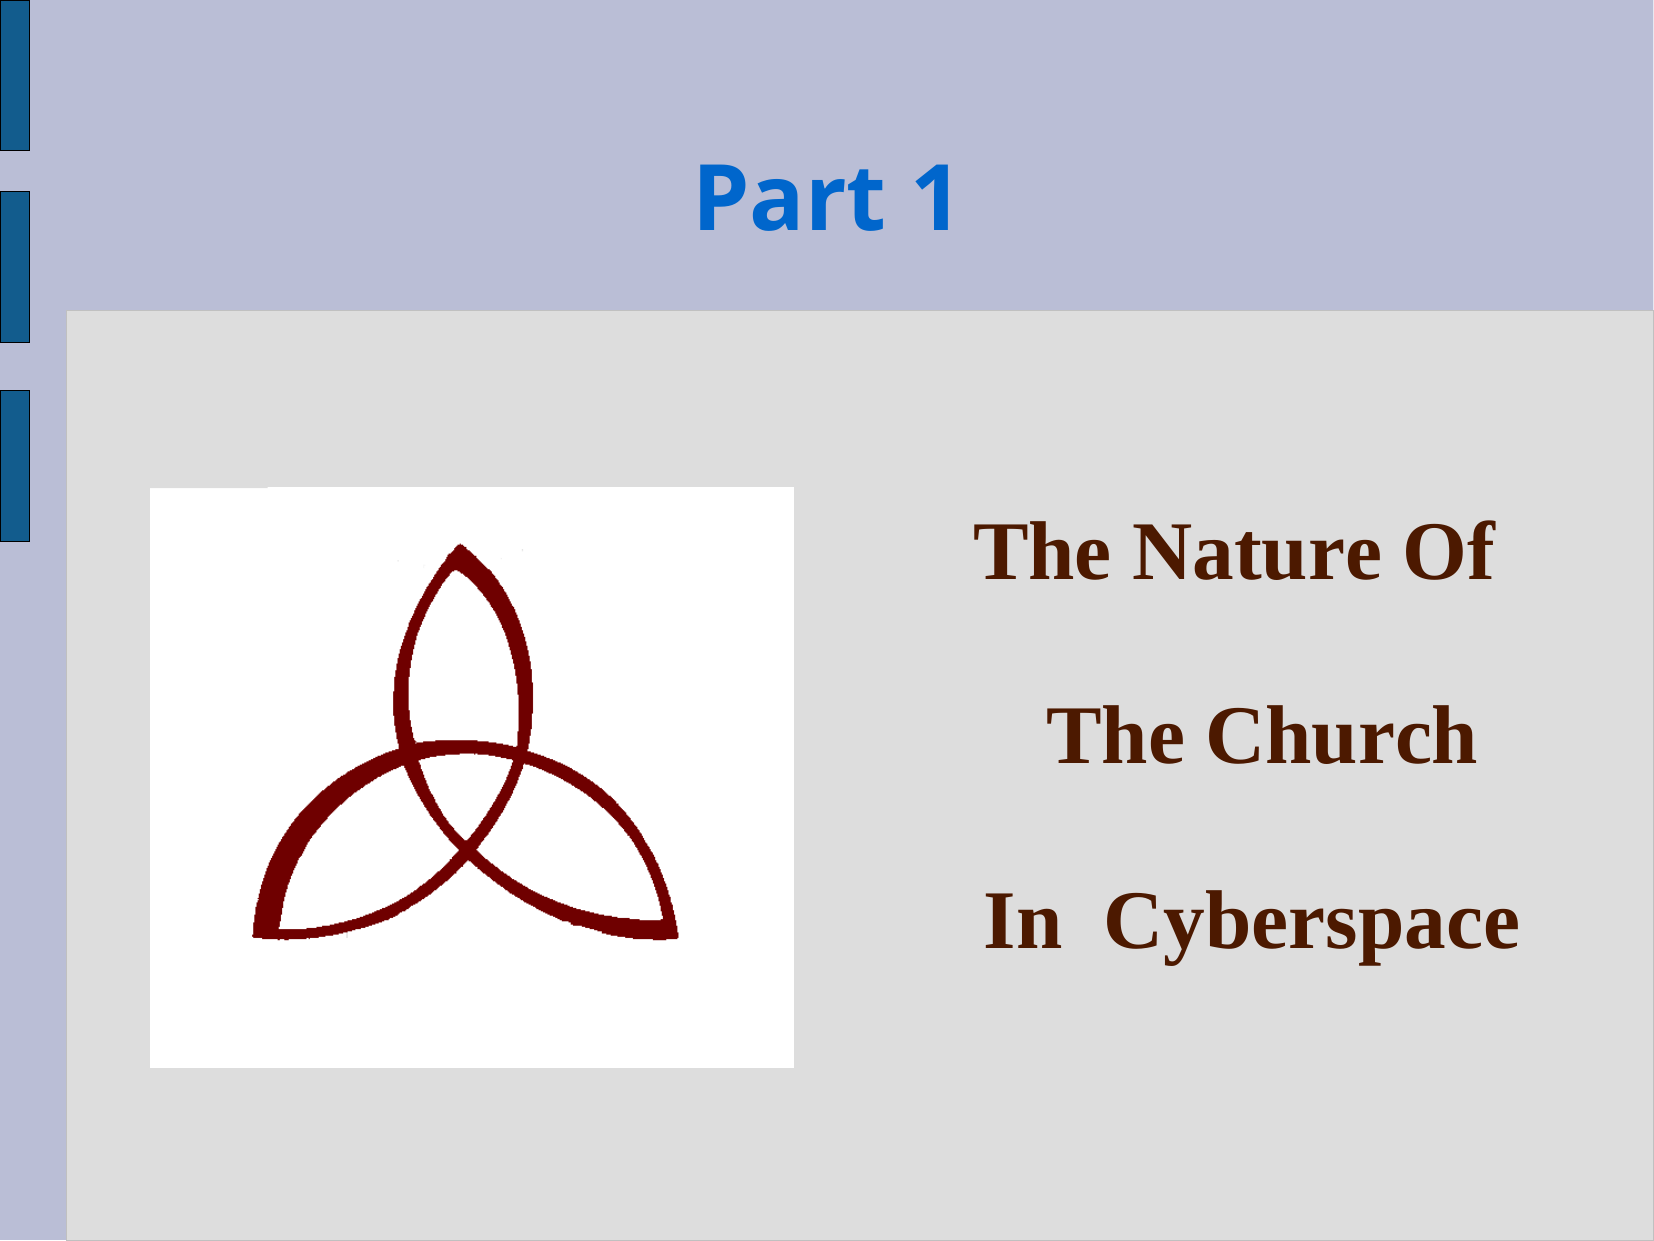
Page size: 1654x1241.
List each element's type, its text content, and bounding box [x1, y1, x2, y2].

title Part 1 [121, 91, 1534, 299]
subtitle The Nature Of The Church In Cyberspace [862, 344, 1607, 1127]
picture [150, 487, 794, 1068]
